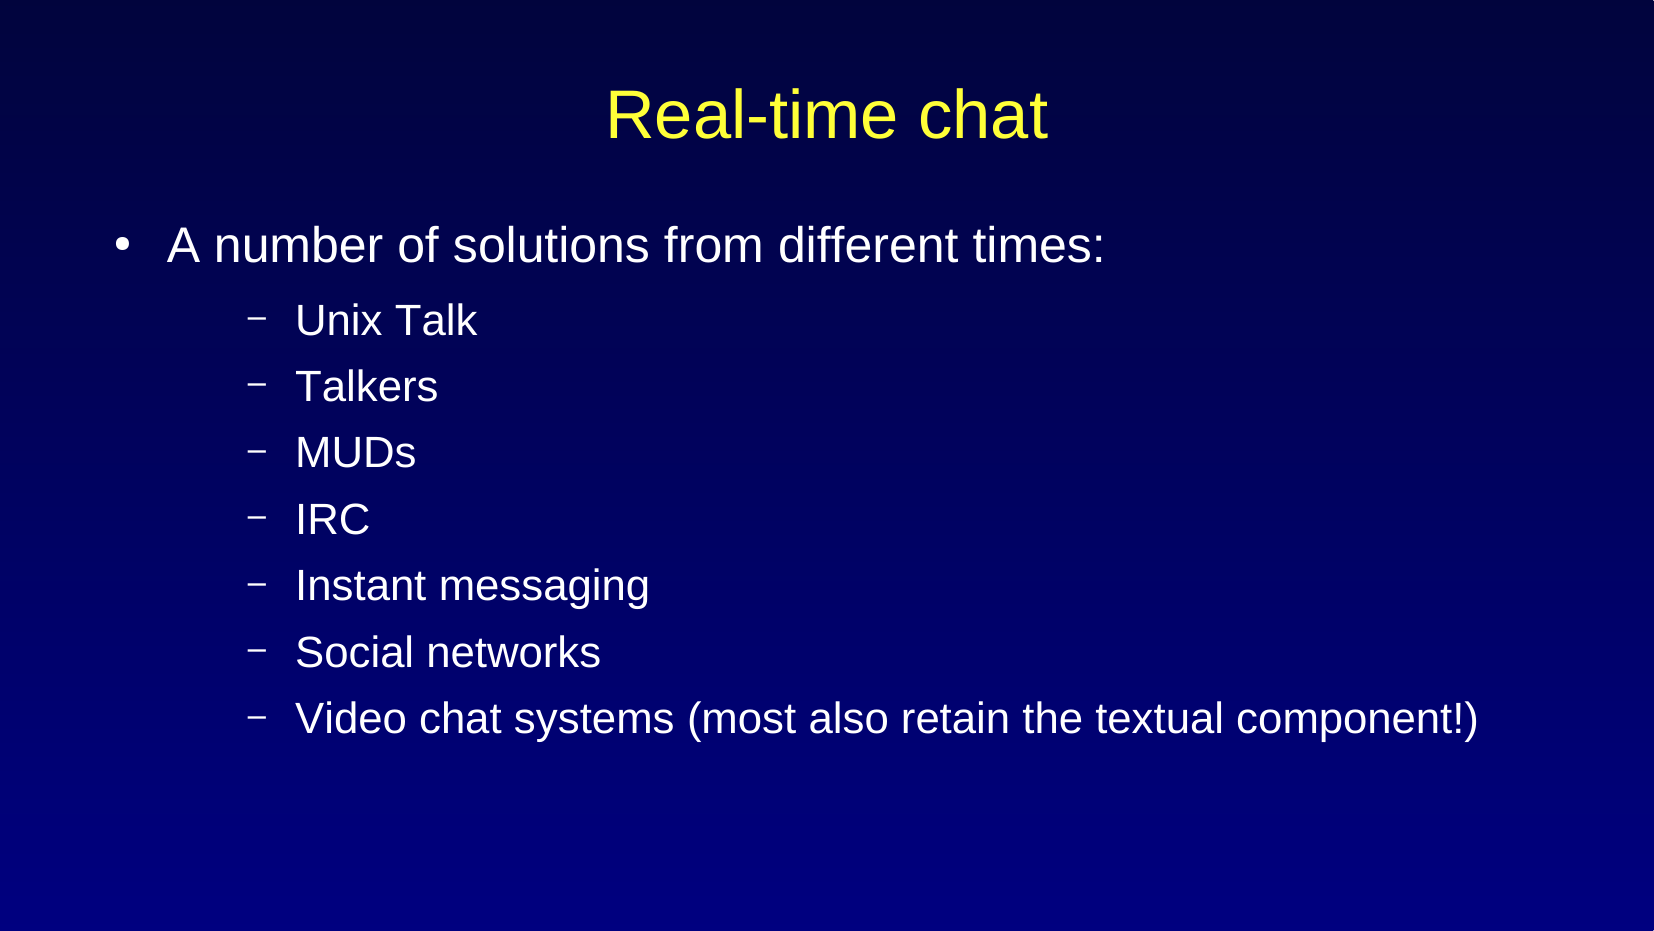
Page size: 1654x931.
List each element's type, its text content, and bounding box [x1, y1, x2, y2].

title Real-time chat [82, 37, 1571, 193]
list A number of solutions from different times: Unix Talk Talkers MUDs IRC Instant messaging Social networks Video chat systems (most also retain the textual component!) [82, 217, 1571, 758]
